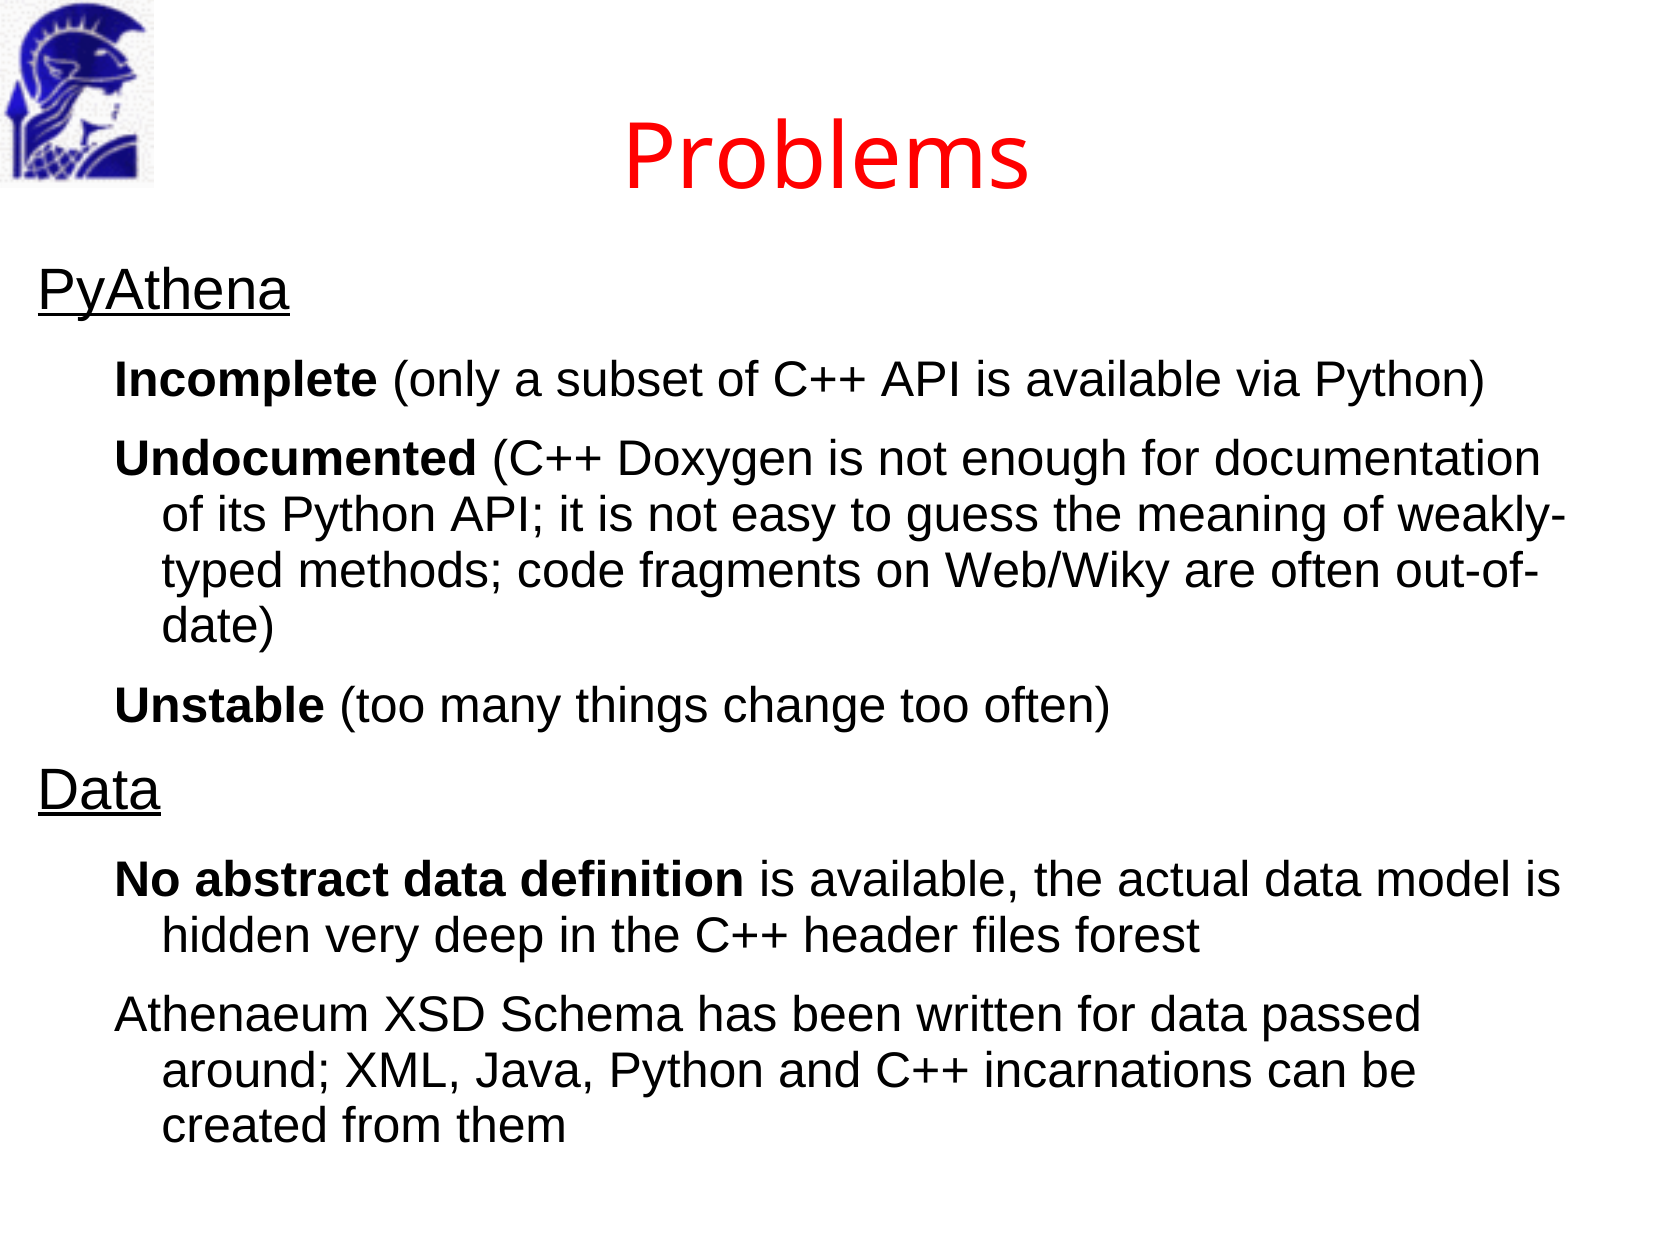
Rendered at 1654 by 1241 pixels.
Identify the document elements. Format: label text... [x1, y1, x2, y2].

picture [0, 0, 154, 188]
title Problems [82, 49, 1571, 257]
list PyAthena Incomplete (only a subset of C++ API is available via Python) Undocumented (C++ Doxygen is not enough for documentation of its Python API; it is not easy to guess the meaning of weakly-typed methods; code fragments on Web/Wiky are often out-of-date) Unstable (too many things change too often) Data No abstract data definition is available, the actual data model is hidden very deep in the C++ header files forest Athenaeum XSD Schema has been written for data passed around; XML, Java, Python and C++ incarnations can be created from them [19, 256, 1570, 1241]
